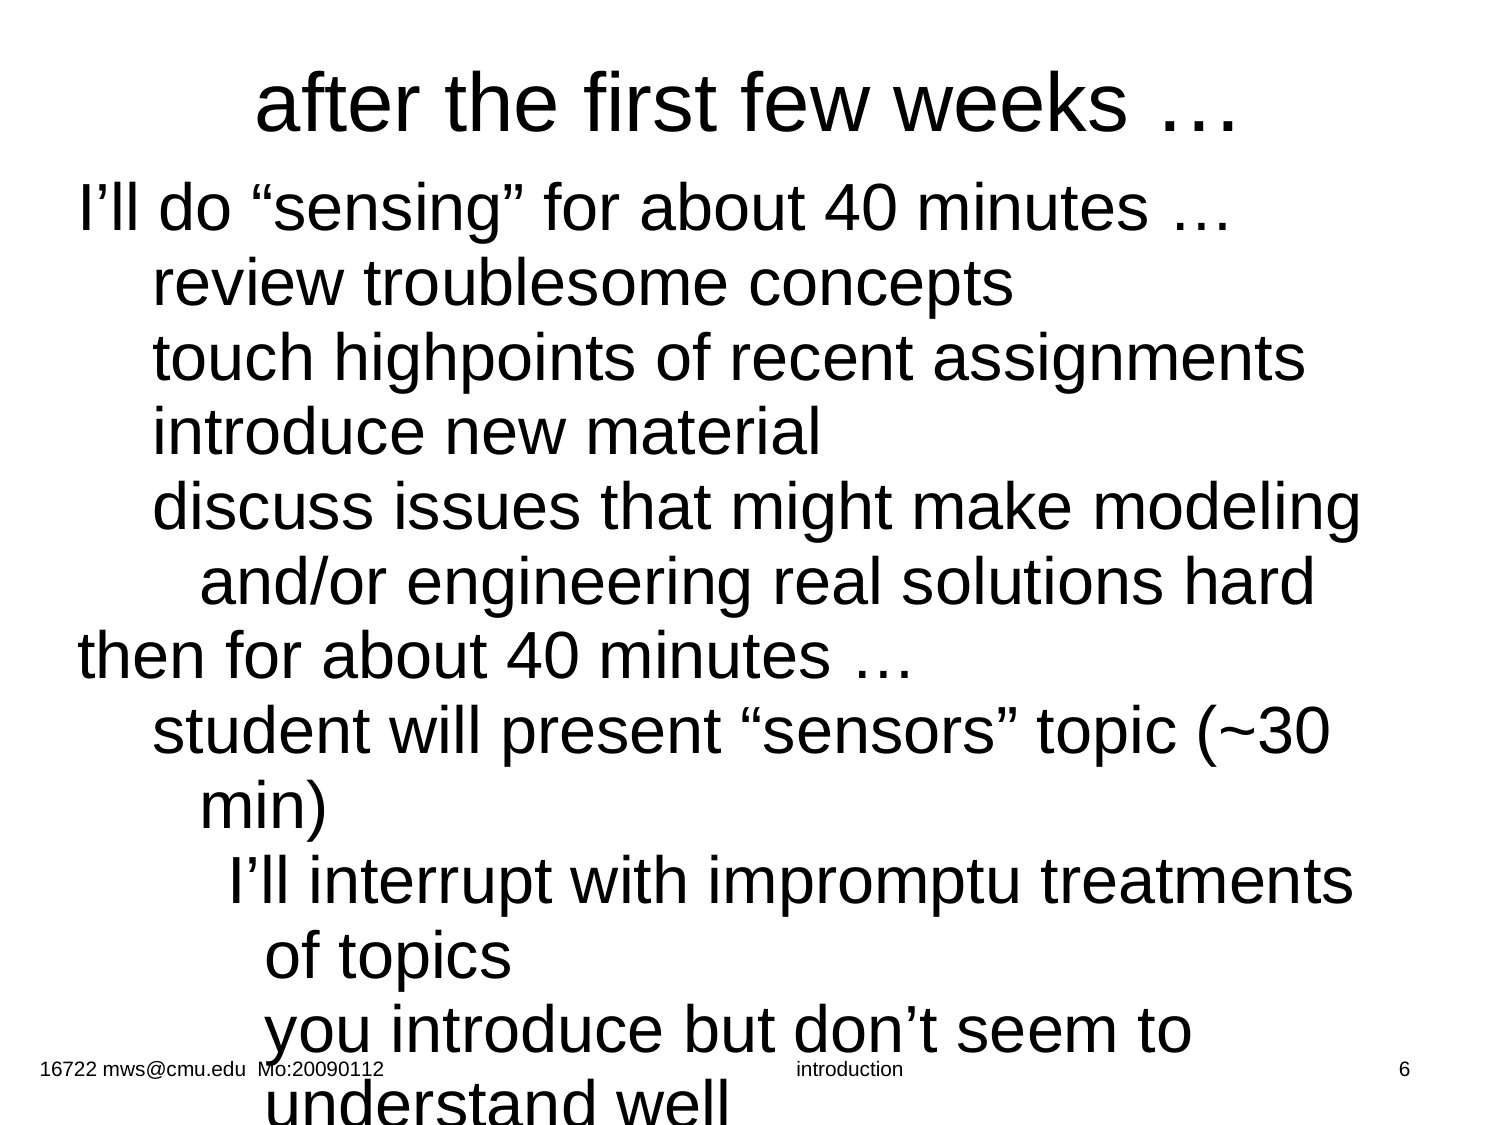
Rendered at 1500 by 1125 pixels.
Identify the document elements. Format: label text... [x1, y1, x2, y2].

list I’ll do “sensing” for about 40 minutes … review troublesome concepts touch highpoints of recent assignments introduce new material discuss issues that might make modeling and/or engineering real solutions hard then for about 40 minutes … student will present “sensors” topic (~30 min) I’ll interrupt with impromptu treatments of topics you introduce but don’t seem to understand well student will present homework assignment and discuss how to approach solving it [62, 162, 1438, 1125]
title after the first few weeks … [24, 37, 1476, 163]
